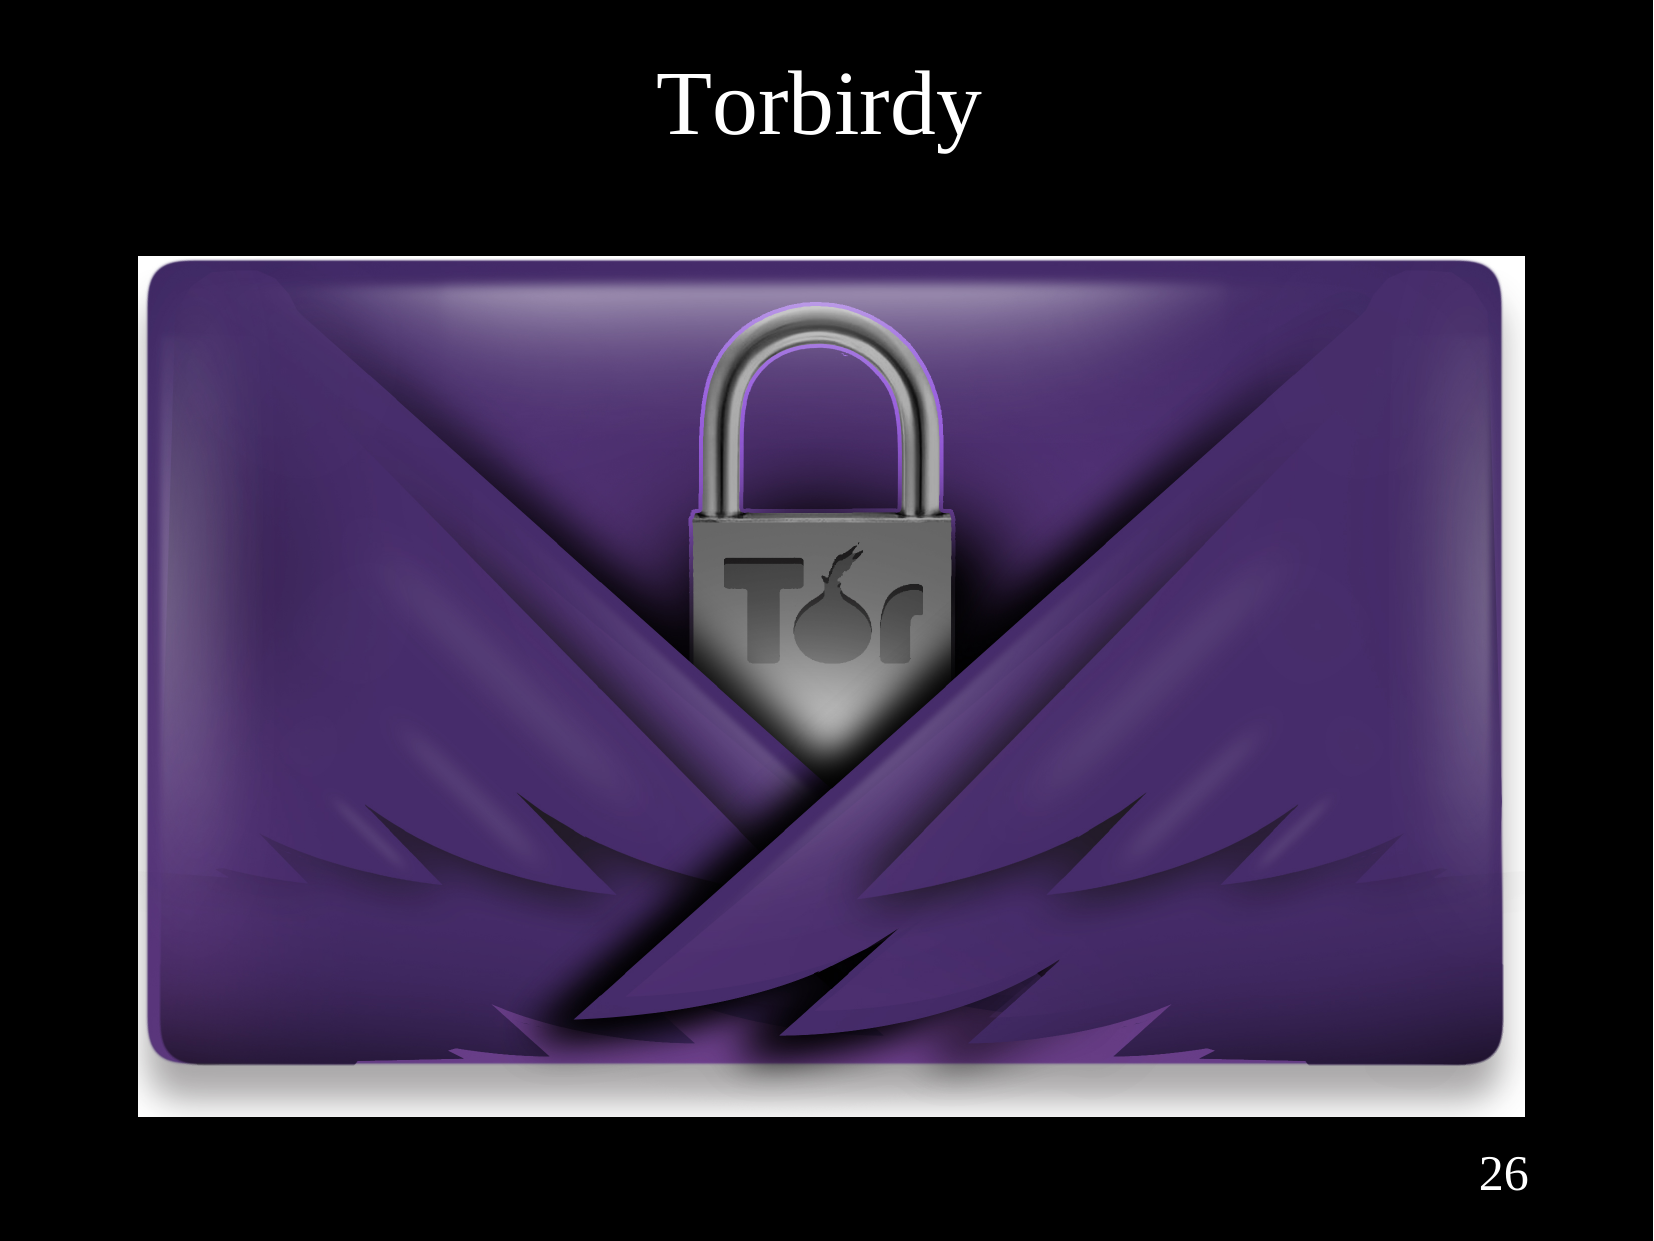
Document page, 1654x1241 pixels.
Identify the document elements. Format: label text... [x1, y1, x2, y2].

title Torbirdy [113, 0, 1526, 208]
picture [138, 256, 1525, 1117]
